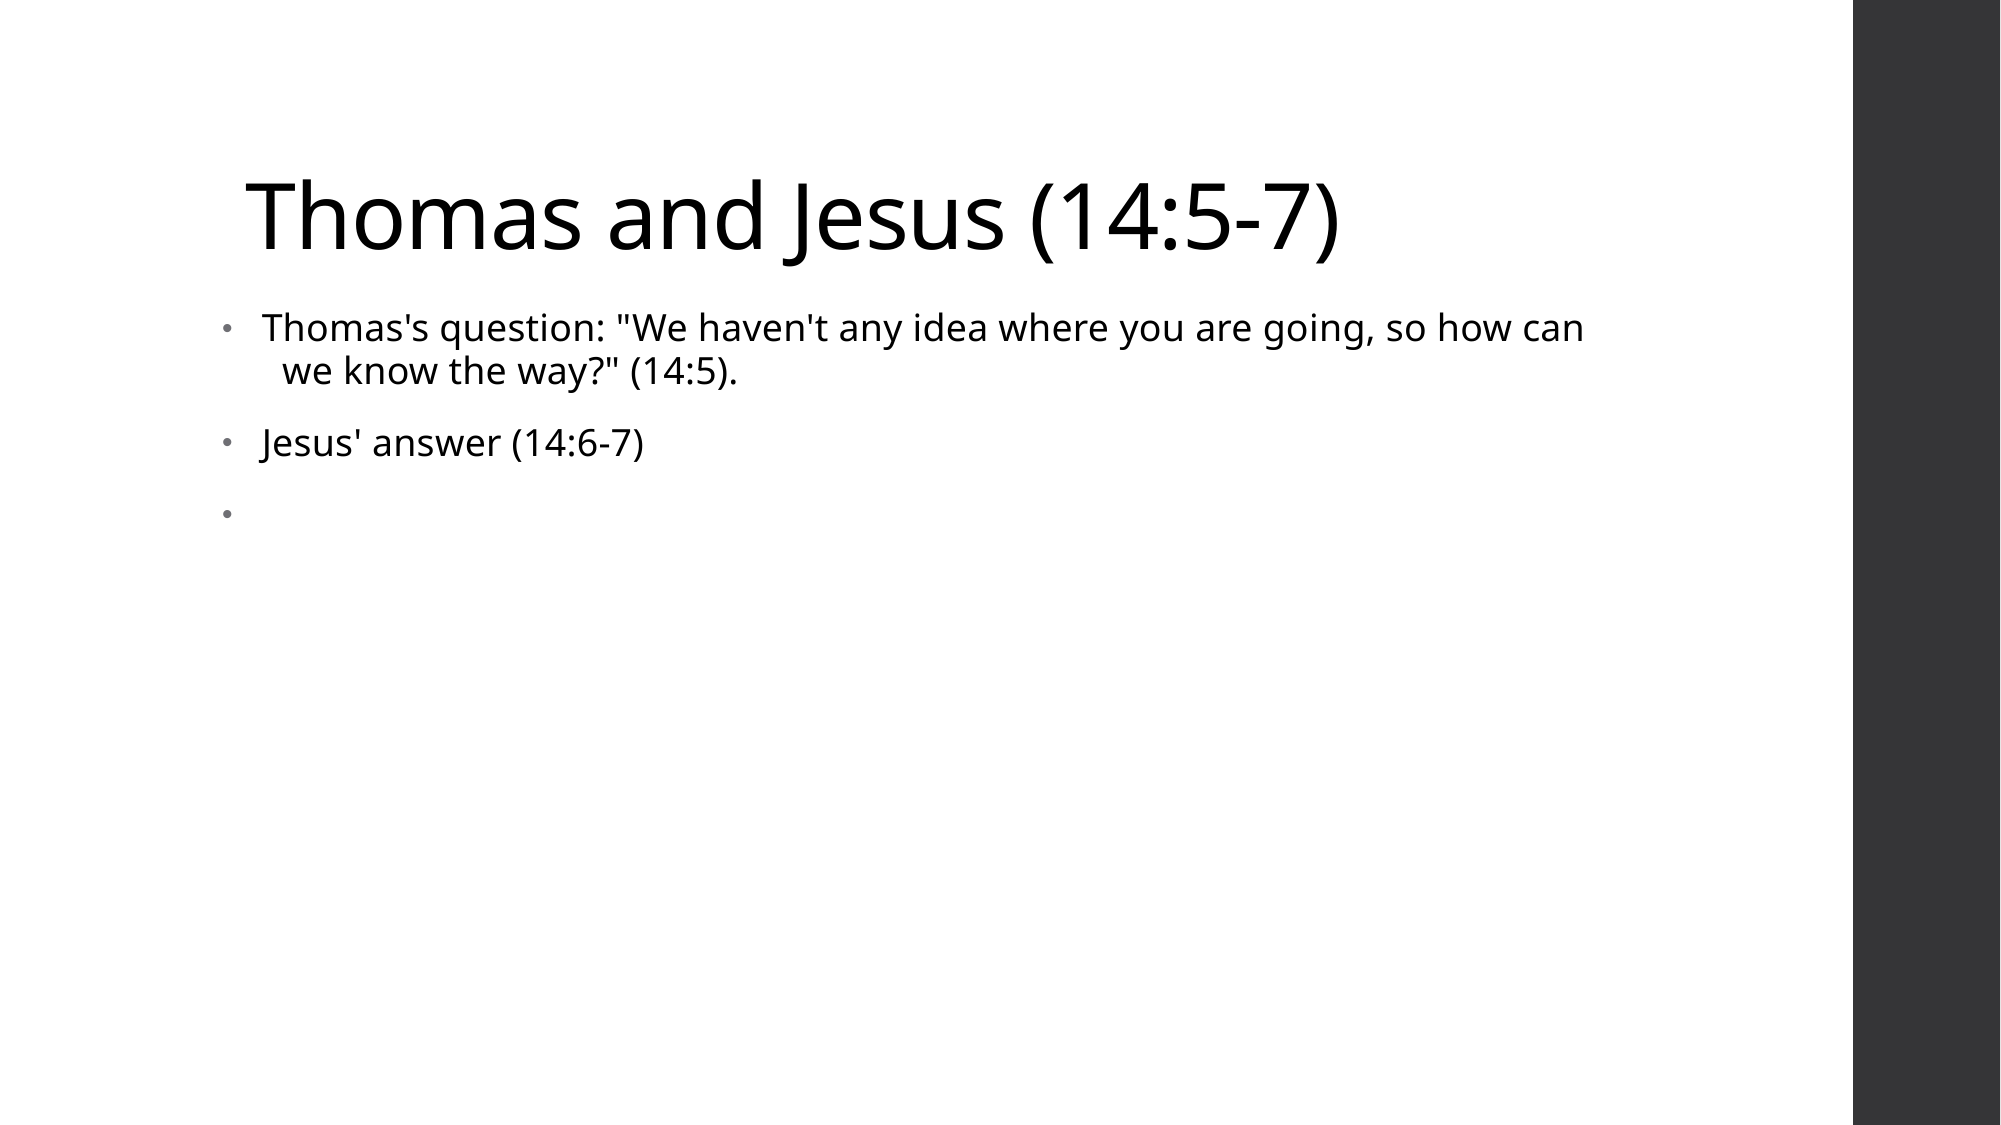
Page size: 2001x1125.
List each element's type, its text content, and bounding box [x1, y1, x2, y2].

title Thomas and Jesus (14:5-7) [206, 60, 1797, 278]
list Thomas's question: "We haven't any idea where you are going, so how can we know the way?" (14:5). Jesus' answer (14:6-7) [206, 299, 1617, 1014]
